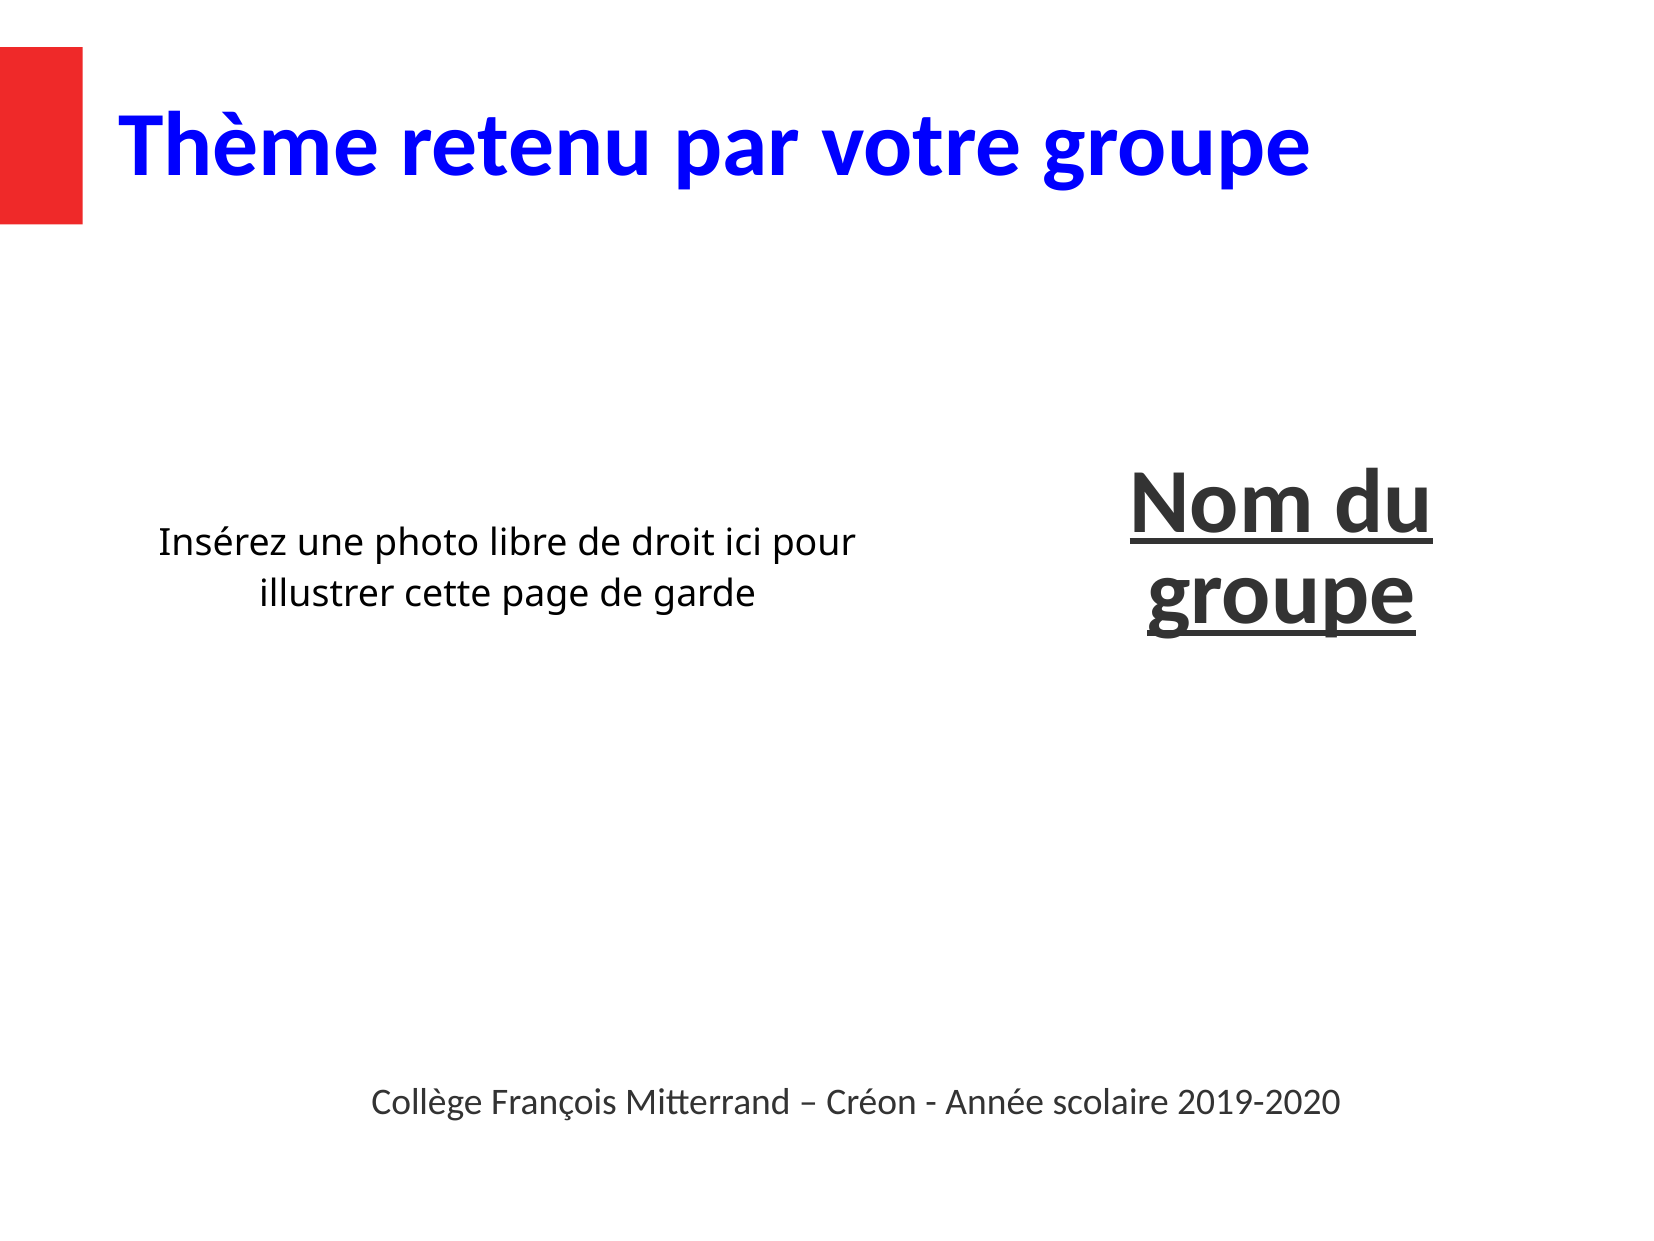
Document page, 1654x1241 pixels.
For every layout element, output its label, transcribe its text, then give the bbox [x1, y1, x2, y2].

text_box Insérez une photo libre de droit ici pour illustrer cette page de garde [141, 318, 875, 815]
list Nom du groupe [933, 295, 1560, 815]
list Collège François Mitterrand – Créon - Année scolaire 2019-2020 [118, 1086, 1524, 1193]
title Thème retenu par votre groupe [118, 49, 1571, 257]
